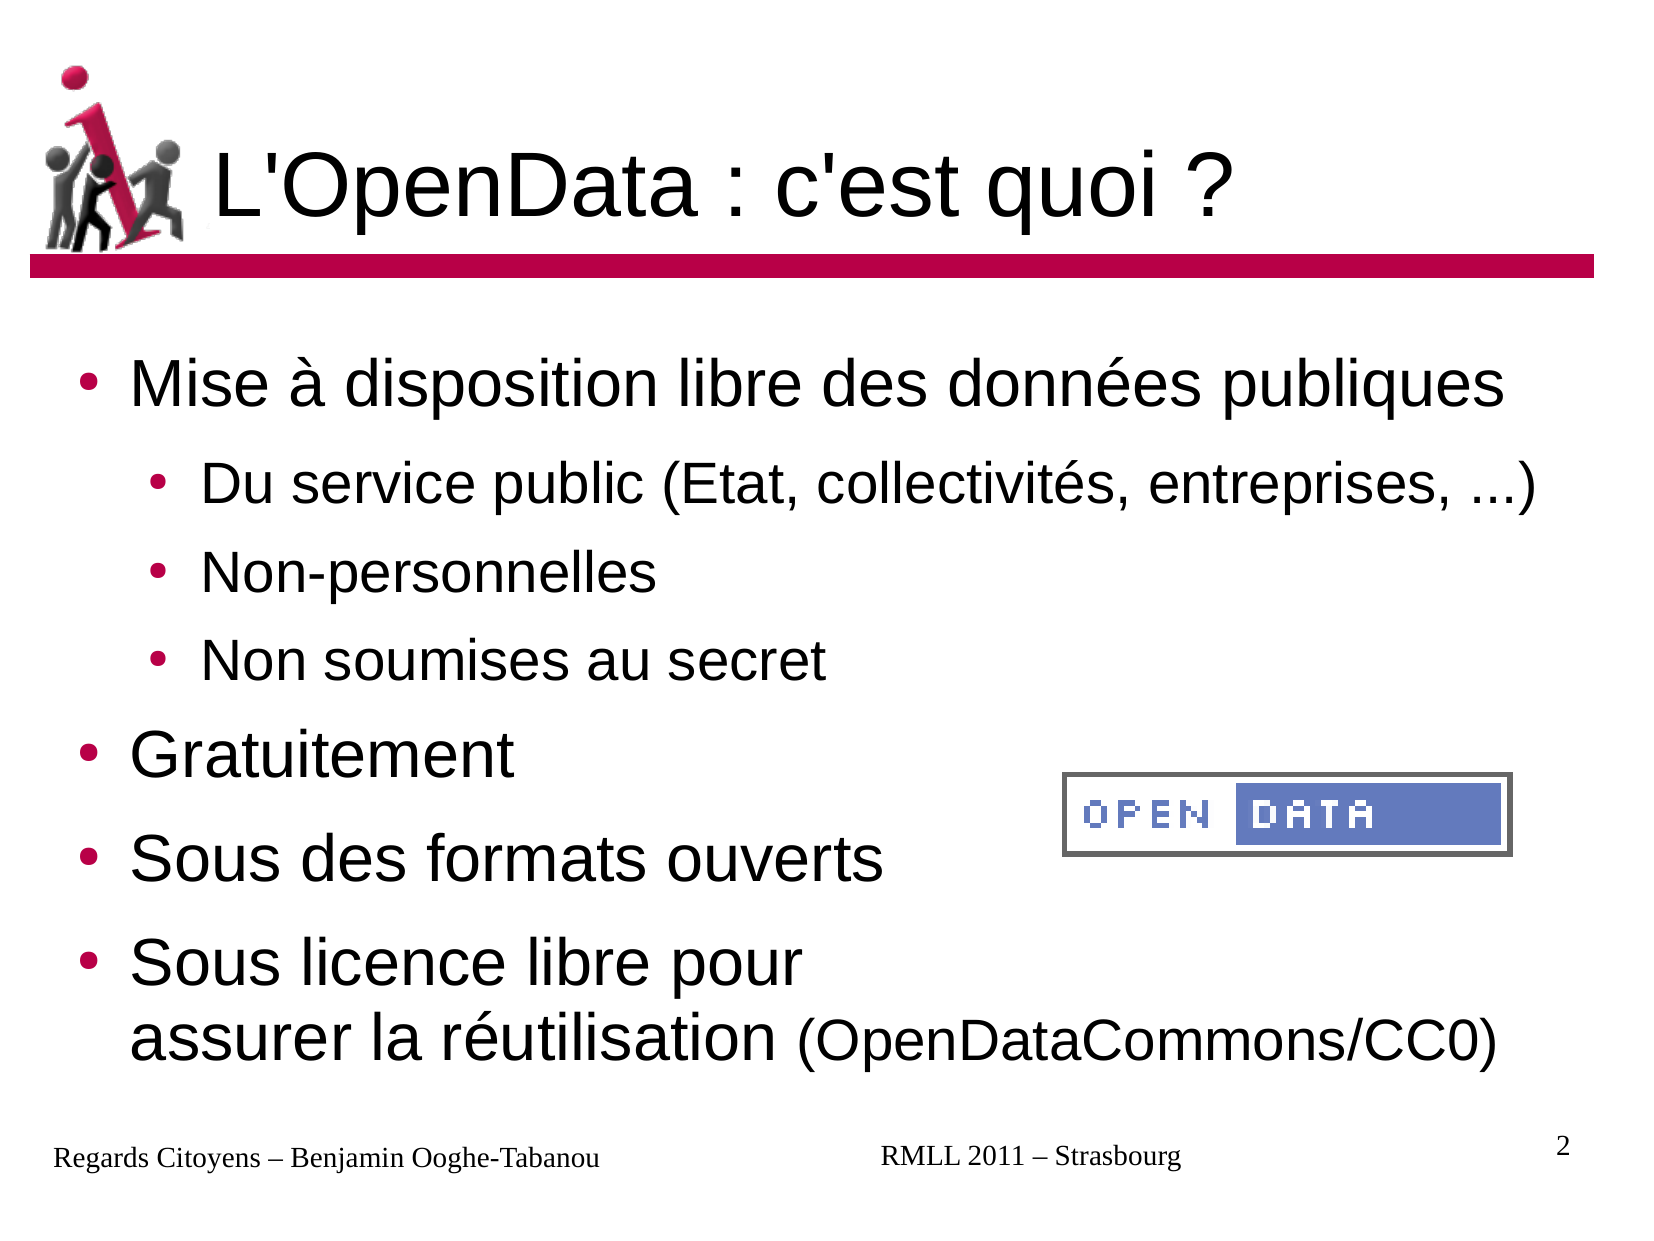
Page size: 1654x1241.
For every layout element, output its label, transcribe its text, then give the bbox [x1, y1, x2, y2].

picture [1062, 772, 1513, 857]
list Mise à disposition libre des données publiques Du service public (Etat, collectivités, entreprises, ...) Non-personnelles Non soumises au secret Gratuitement Sous des formats ouverts Sous licence libre pour assurer la réutilisation (OpenDataCommons/CC0) [59, 242, 1654, 1061]
title L'OpenData : c'est quoi ? [212, 88, 1654, 281]
picture [29, 60, 210, 254]
